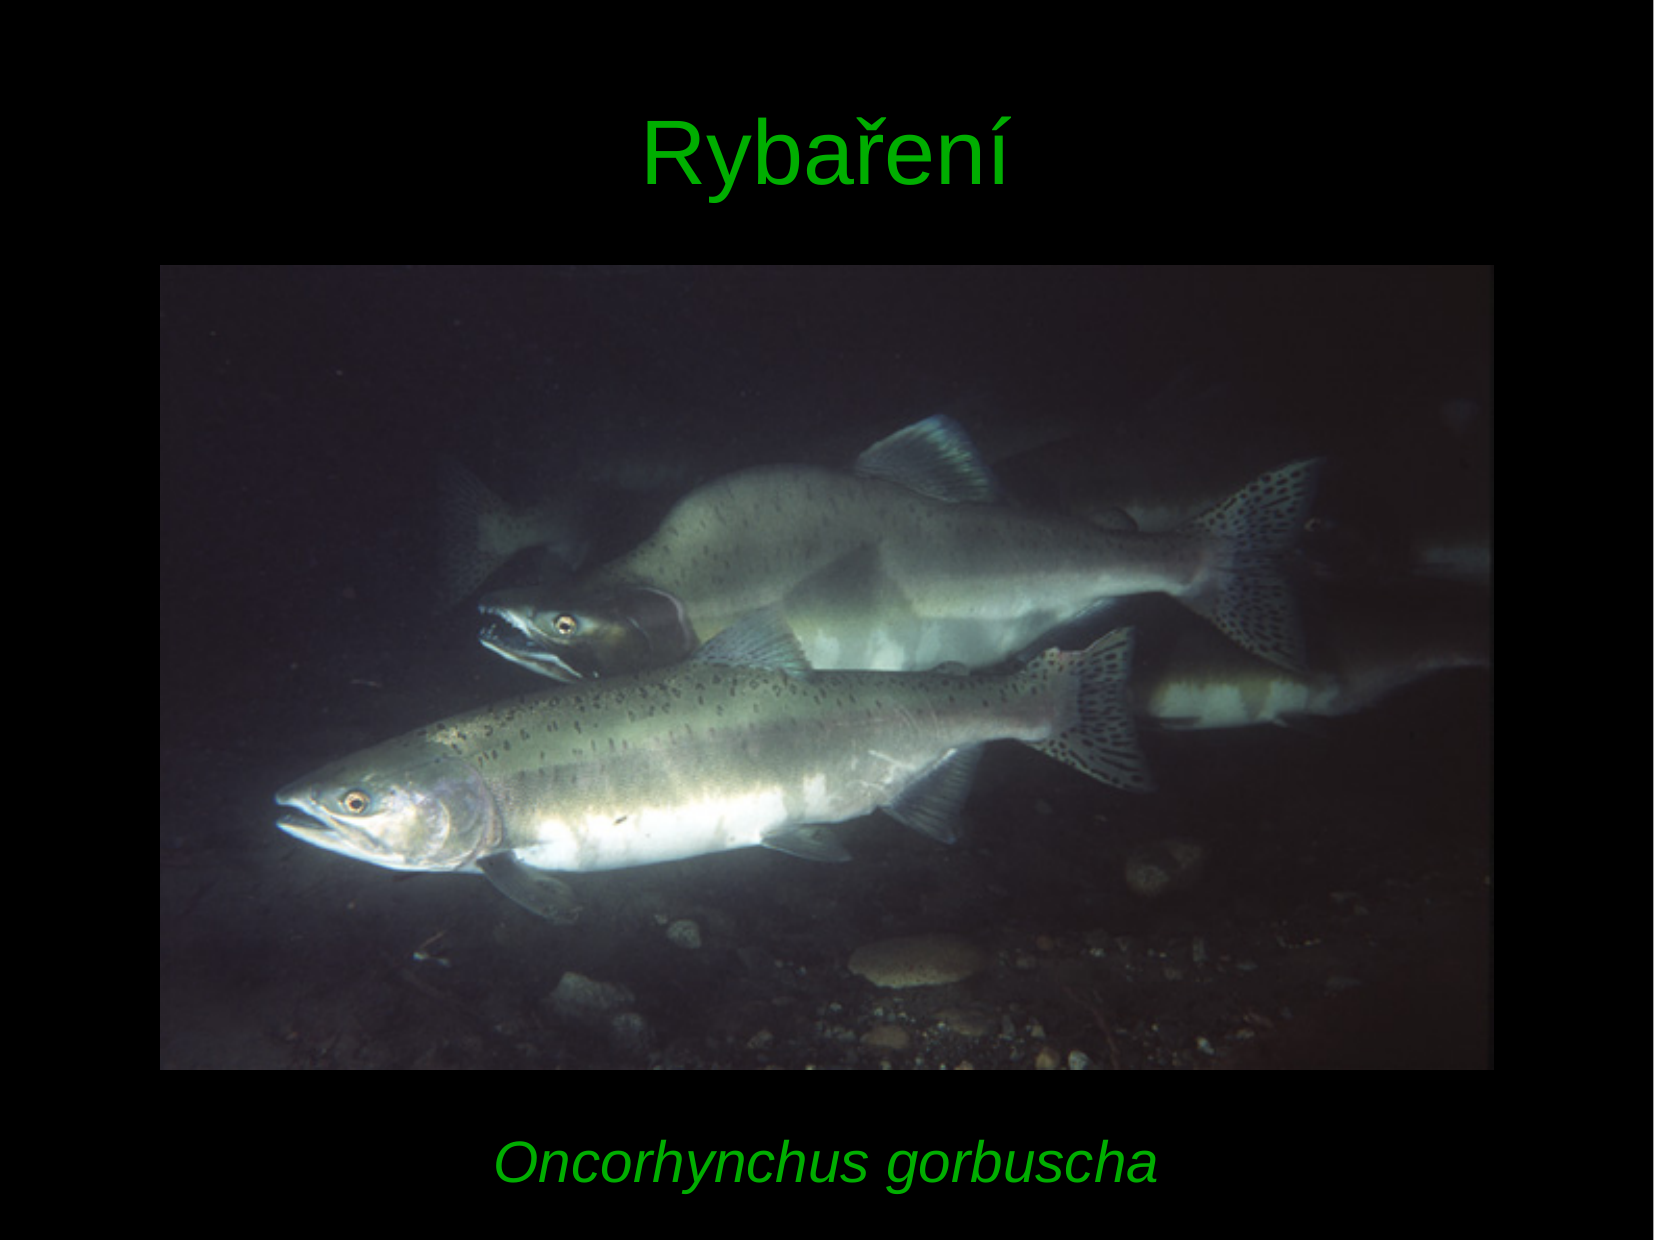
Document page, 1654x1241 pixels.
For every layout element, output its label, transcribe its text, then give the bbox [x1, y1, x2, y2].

text_box Oncorhynchus gorbuscha [478, 1122, 1175, 1202]
picture [160, 265, 1494, 1070]
title Rybaření [82, 56, 1571, 250]
